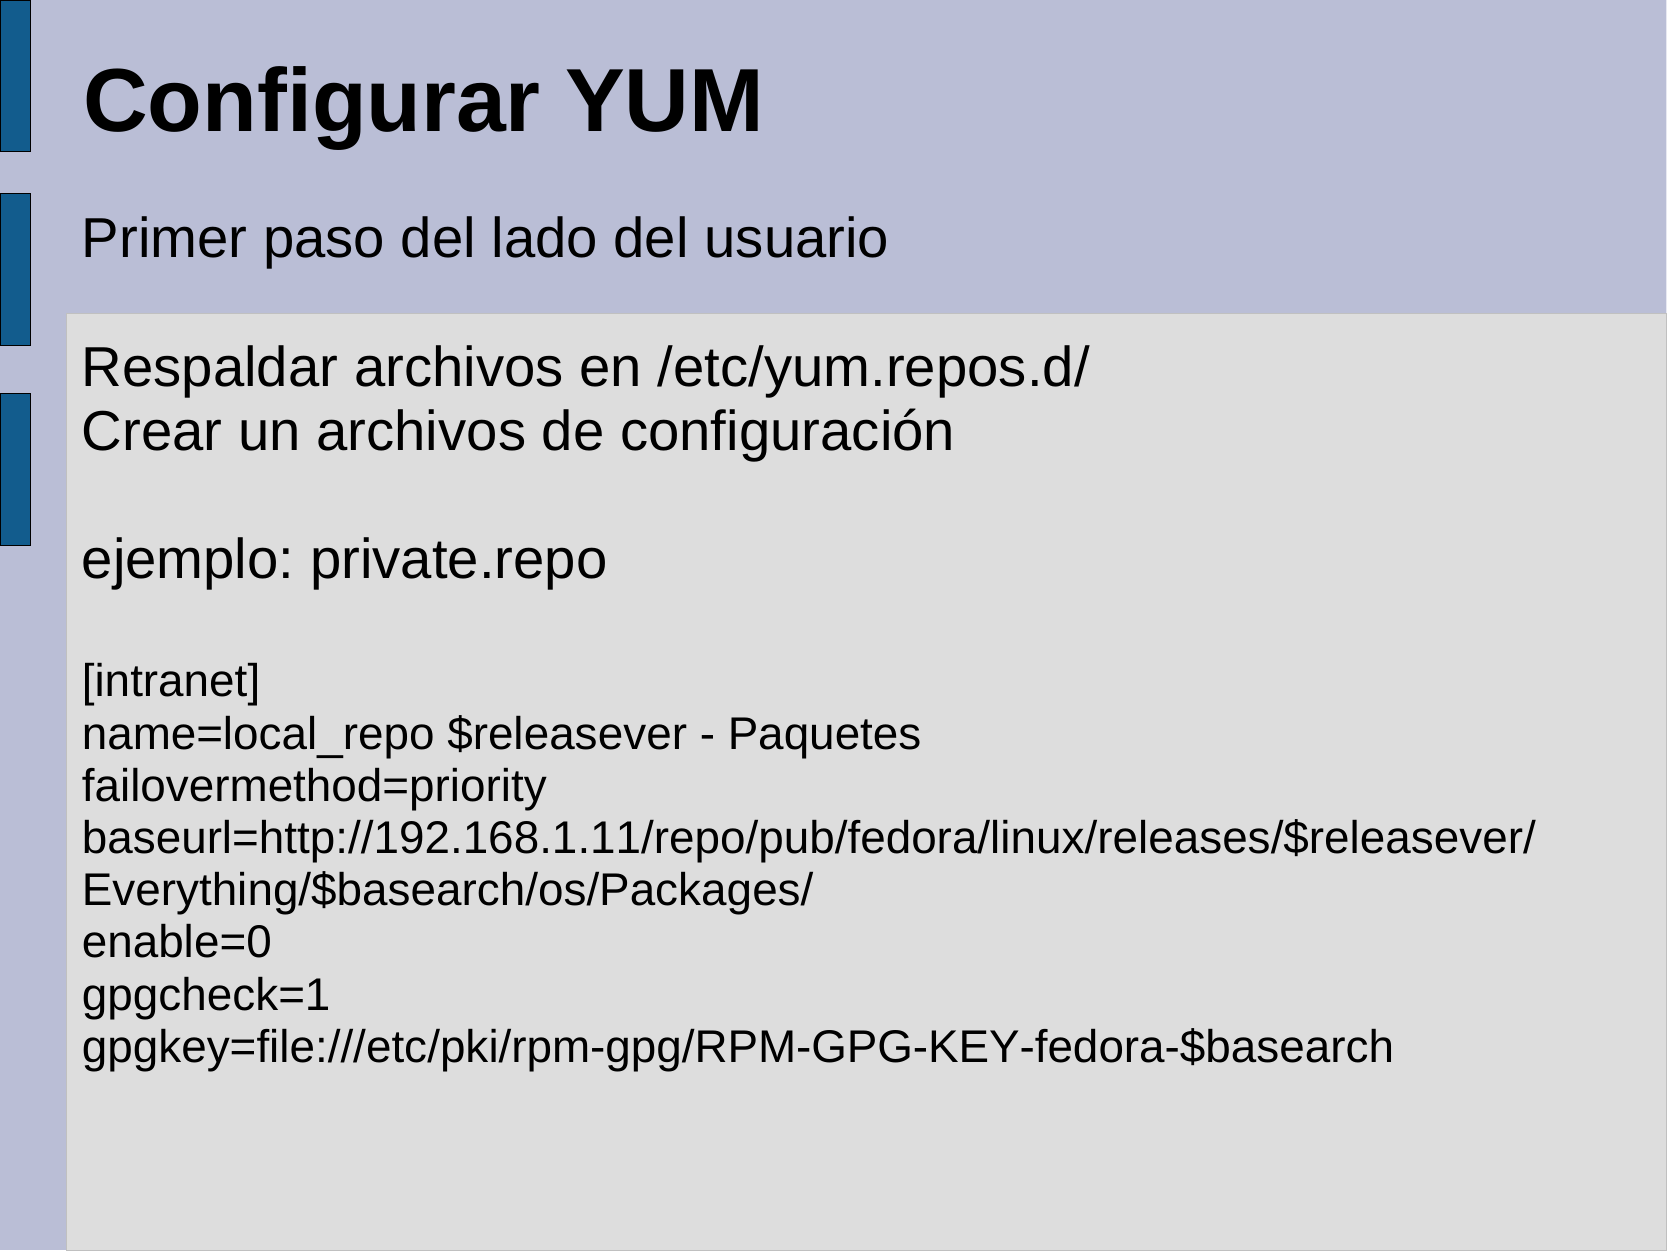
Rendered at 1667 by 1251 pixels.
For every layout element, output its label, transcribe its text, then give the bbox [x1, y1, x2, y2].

title Configurar YUM [40, 50, 1627, 201]
list Primer paso del lado del usuario Respaldar archivos en /etc/yum.repos.d/ Crear un archivos de configuración ejemplo: private.repo [intranet] name=local_repo $releasever - Paquetes failovermethod=priority baseurl=http://192.168.1.11/repo/pub/fedora/linux/releases/$releasever/Everything/$basearch/os/Packages/ enable=0 gpgcheck=1 gpgkey=file:///etc/pki/rpm-gpg/RPM-GPG-KEY-fedora-$basearch [81, 206, 1667, 1251]
